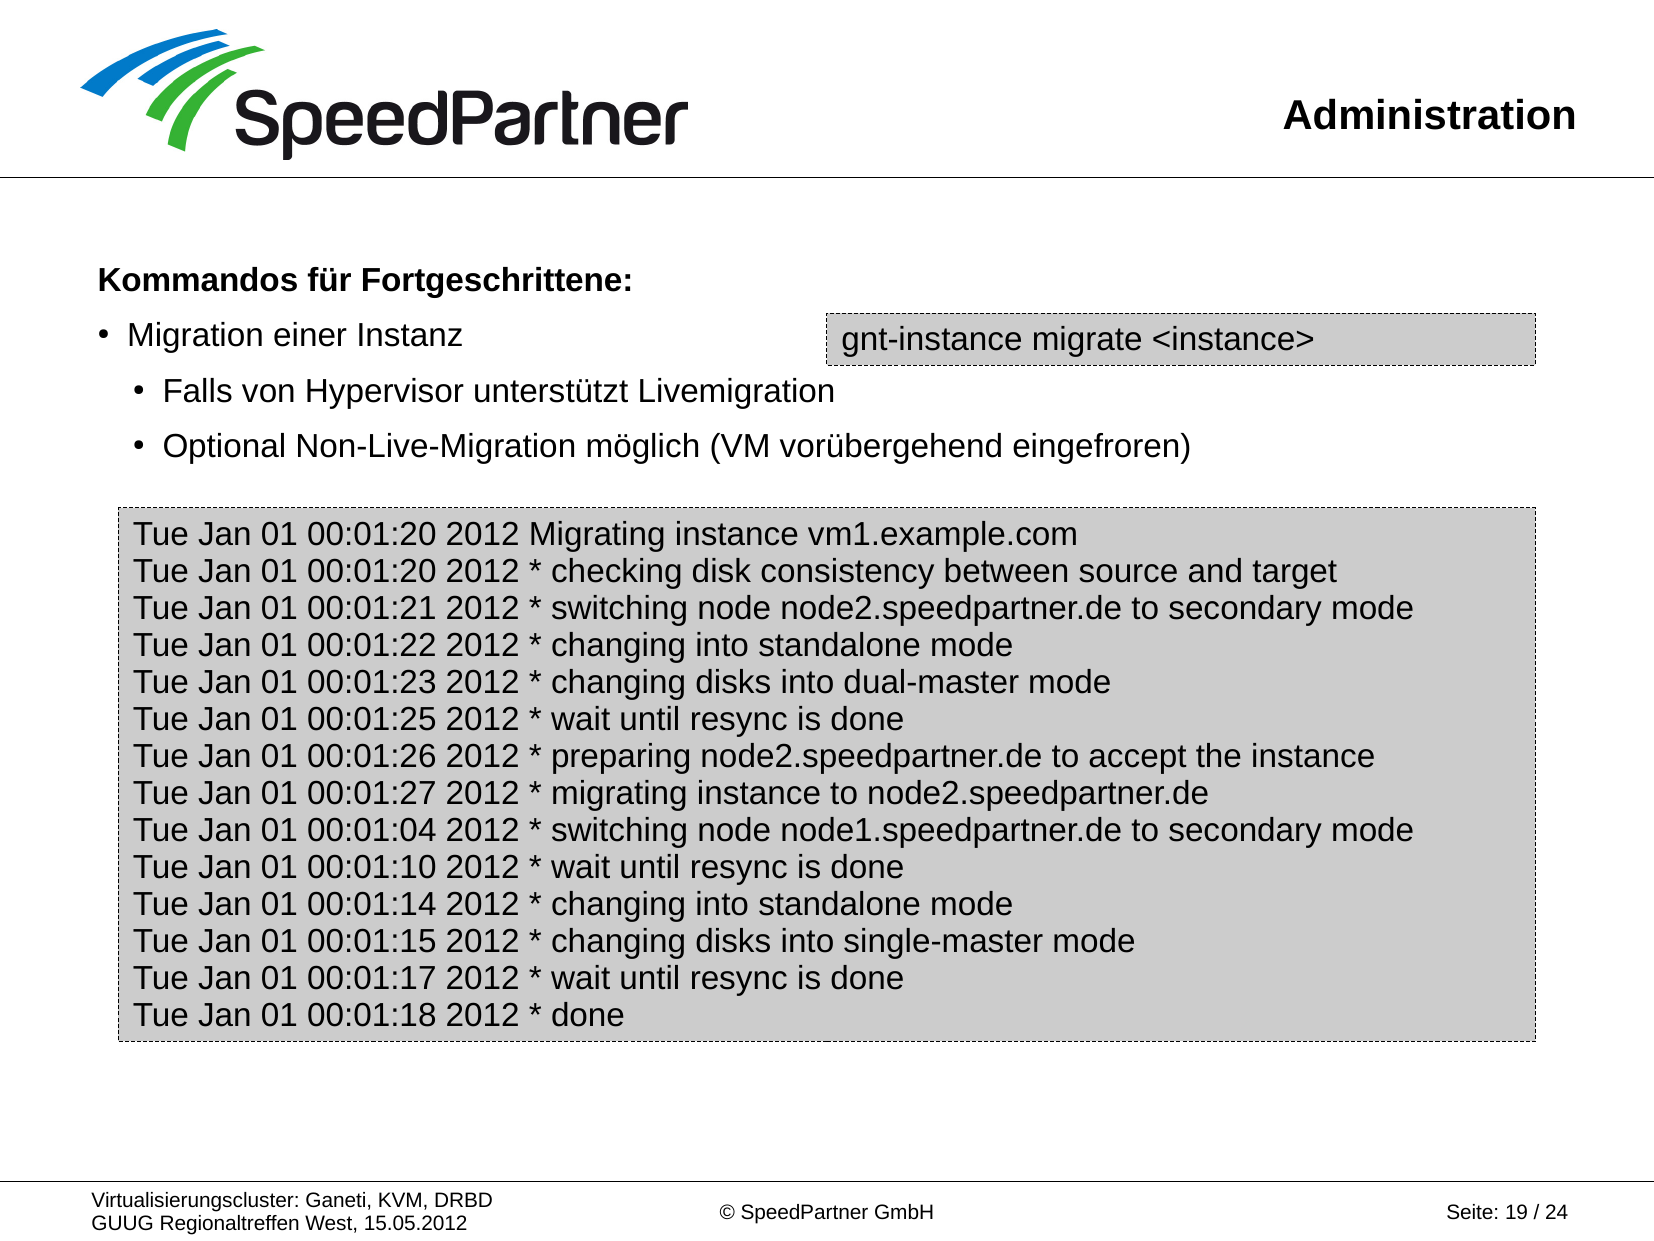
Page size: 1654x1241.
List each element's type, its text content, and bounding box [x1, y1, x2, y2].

text_box Tue Jan 01 00:01:20 2012 Migrating instance vm1.example.com Tue Jan 01 00:01:20 2012 * checking disk consistency between source and target Tue Jan 01 00:01:21 2012 * switching node node2.speedpartner.de to secondary mode Tue Jan 01 00:01:22 2012 * changing into standalone mode Tue Jan 01 00:01:23 2012 * changing disks into dual-master mode Tue Jan 01 00:01:25 2012 * wait until resync is done Tue Jan 01 00:01:26 2012 * preparing node2.speedpartner.de to accept the instance Tue Jan 01 00:01:27 2012 * migrating instance to node2.speedpartner.de Tue Jan 01 00:01:04 2012 * switching node node1.speedpartner.de to secondary mode Tue Jan 01 00:01:10 2012 * wait until resync is done Tue Jan 01 00:01:14 2012 * changing into standalone mode Tue Jan 01 00:01:15 2012 * changing disks into single-master mode Tue Jan 01 00:01:17 2012 * wait until resync is done Tue Jan 01 00:01:18 2012 * done [118, 507, 1536, 1042]
picture [80, 29, 688, 160]
text_box gnt-instance migrate <instance> [826, 313, 1536, 366]
text_box Kommandos für Fortgeschrittene: Migration einer Instanz Falls von Hypervisor unterstützt Livemigration Optional Non-Live-Migration möglich (VM vorübergehend eingefroren) [82, 254, 1565, 1177]
title Administration [590, 70, 1577, 160]
